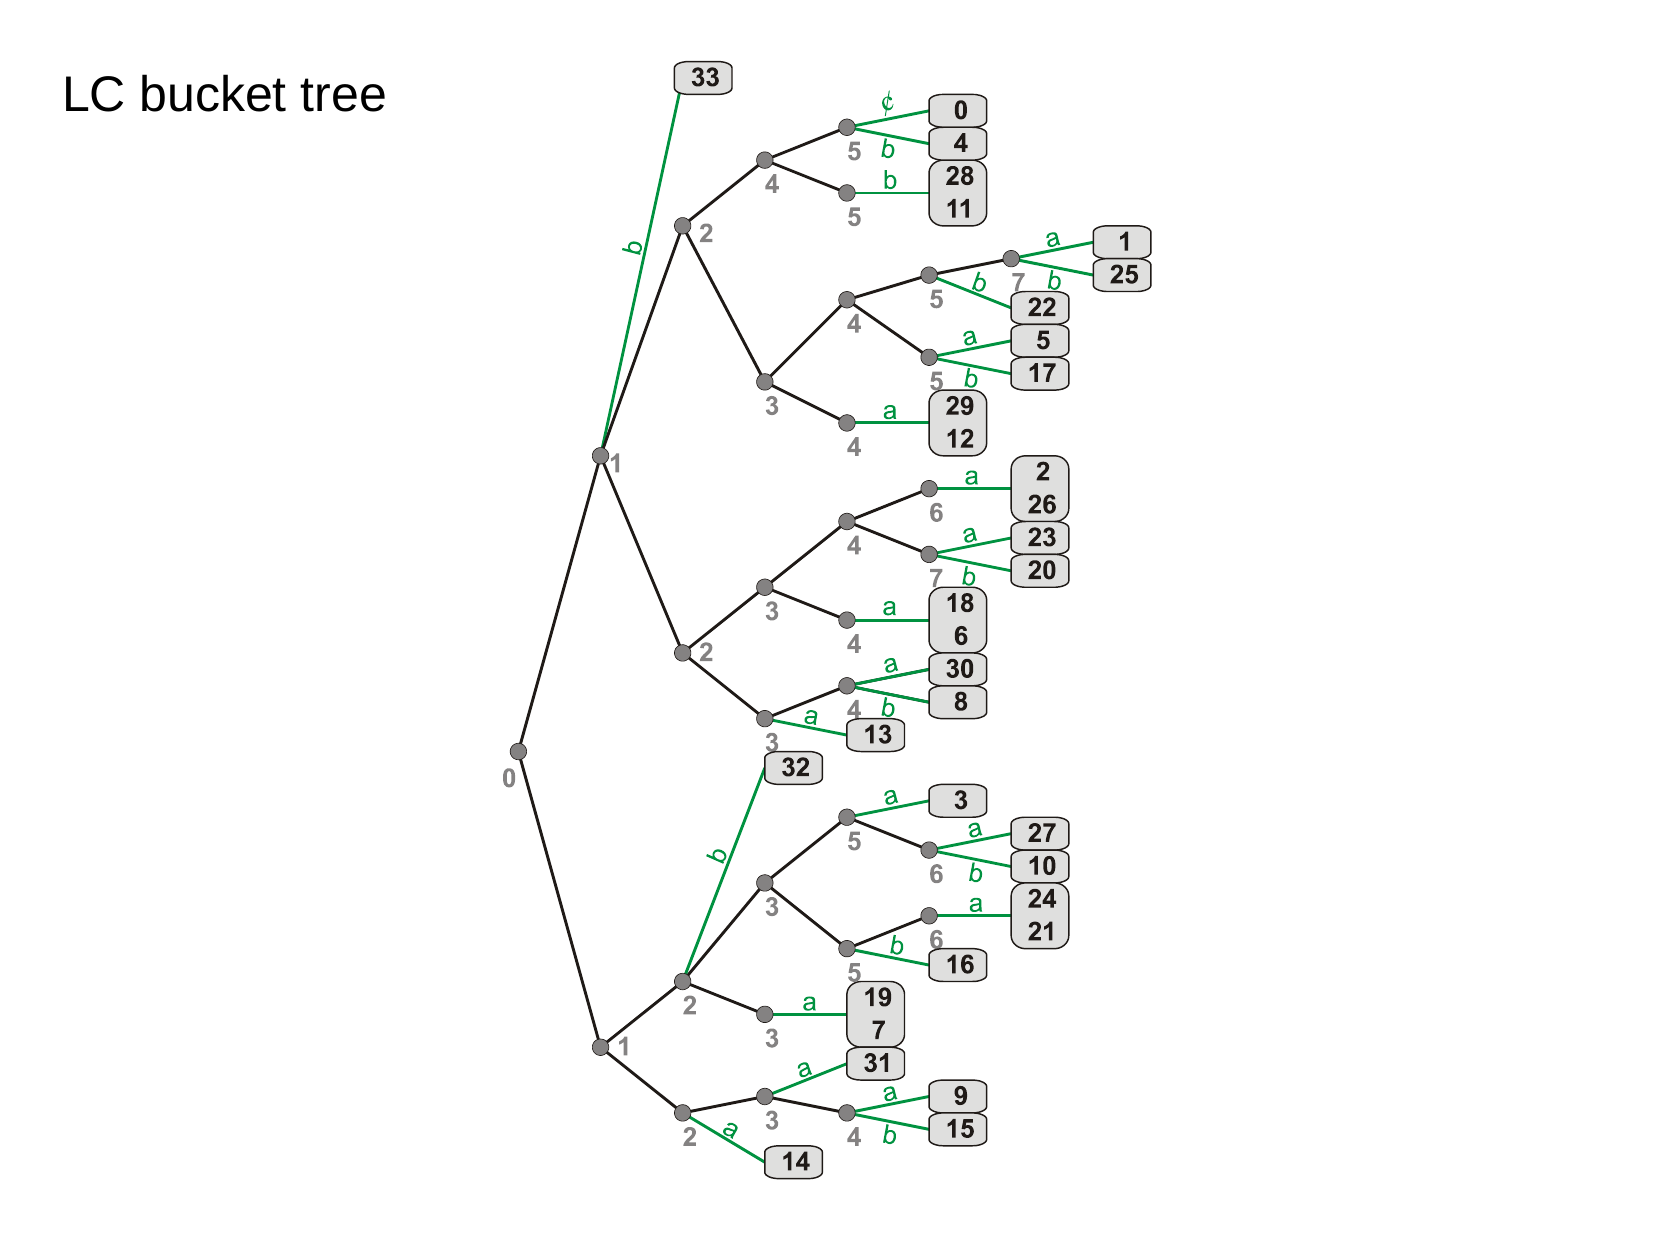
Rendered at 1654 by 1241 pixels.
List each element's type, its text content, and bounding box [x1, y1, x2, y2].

text_box LC bucket tree [59, 59, 473, 130]
picture [501, 60, 1152, 1180]
